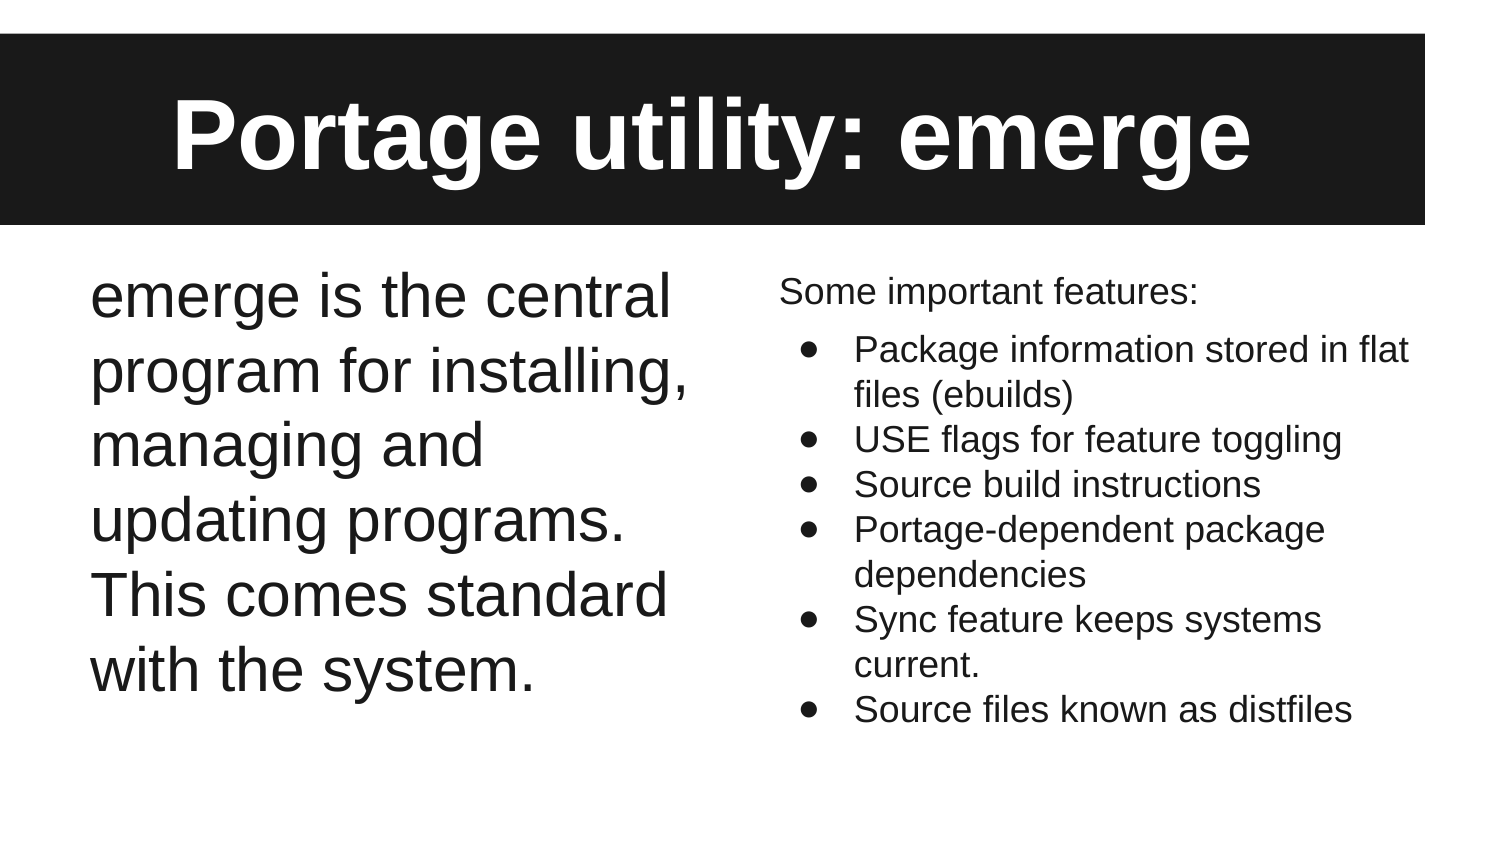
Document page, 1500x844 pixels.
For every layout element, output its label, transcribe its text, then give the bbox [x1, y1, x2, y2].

list emerge is the central program for installing, managing and updating programs. This comes standard with the system. [75, 239, 737, 808]
list Some important features: Package information stored in flat files (ebuilds) USE flags for feature toggling Source build instructions Portage-dependent package dependencies Sync feature keeps systems current. Source files known as distfiles [763, 252, 1425, 821]
title Portage utility: emerge [0, 33, 1425, 226]
